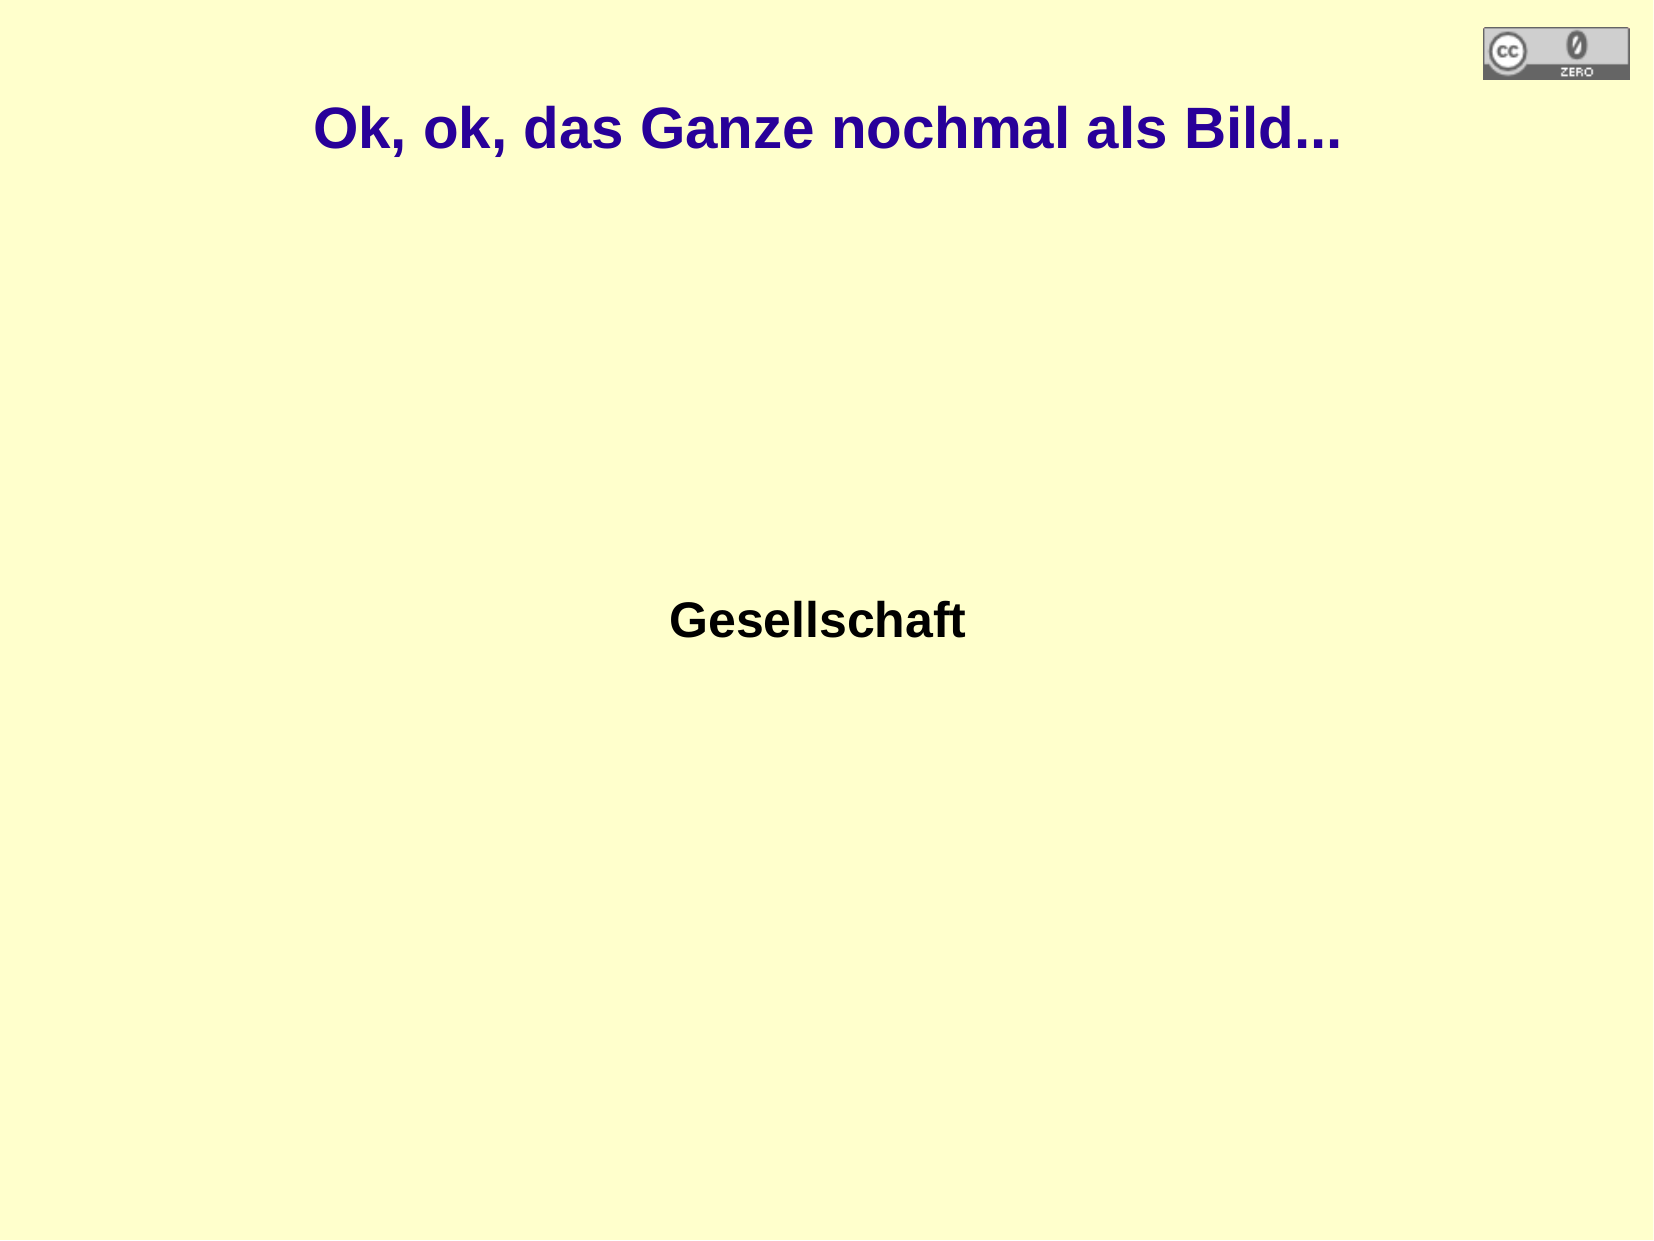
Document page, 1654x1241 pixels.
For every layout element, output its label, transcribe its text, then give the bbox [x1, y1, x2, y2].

title Ok, ok, das Ganze nochmal als Bild... [86, 49, 1571, 207]
picture [1483, 27, 1630, 80]
text_box Gesellschaft [654, 584, 982, 656]
